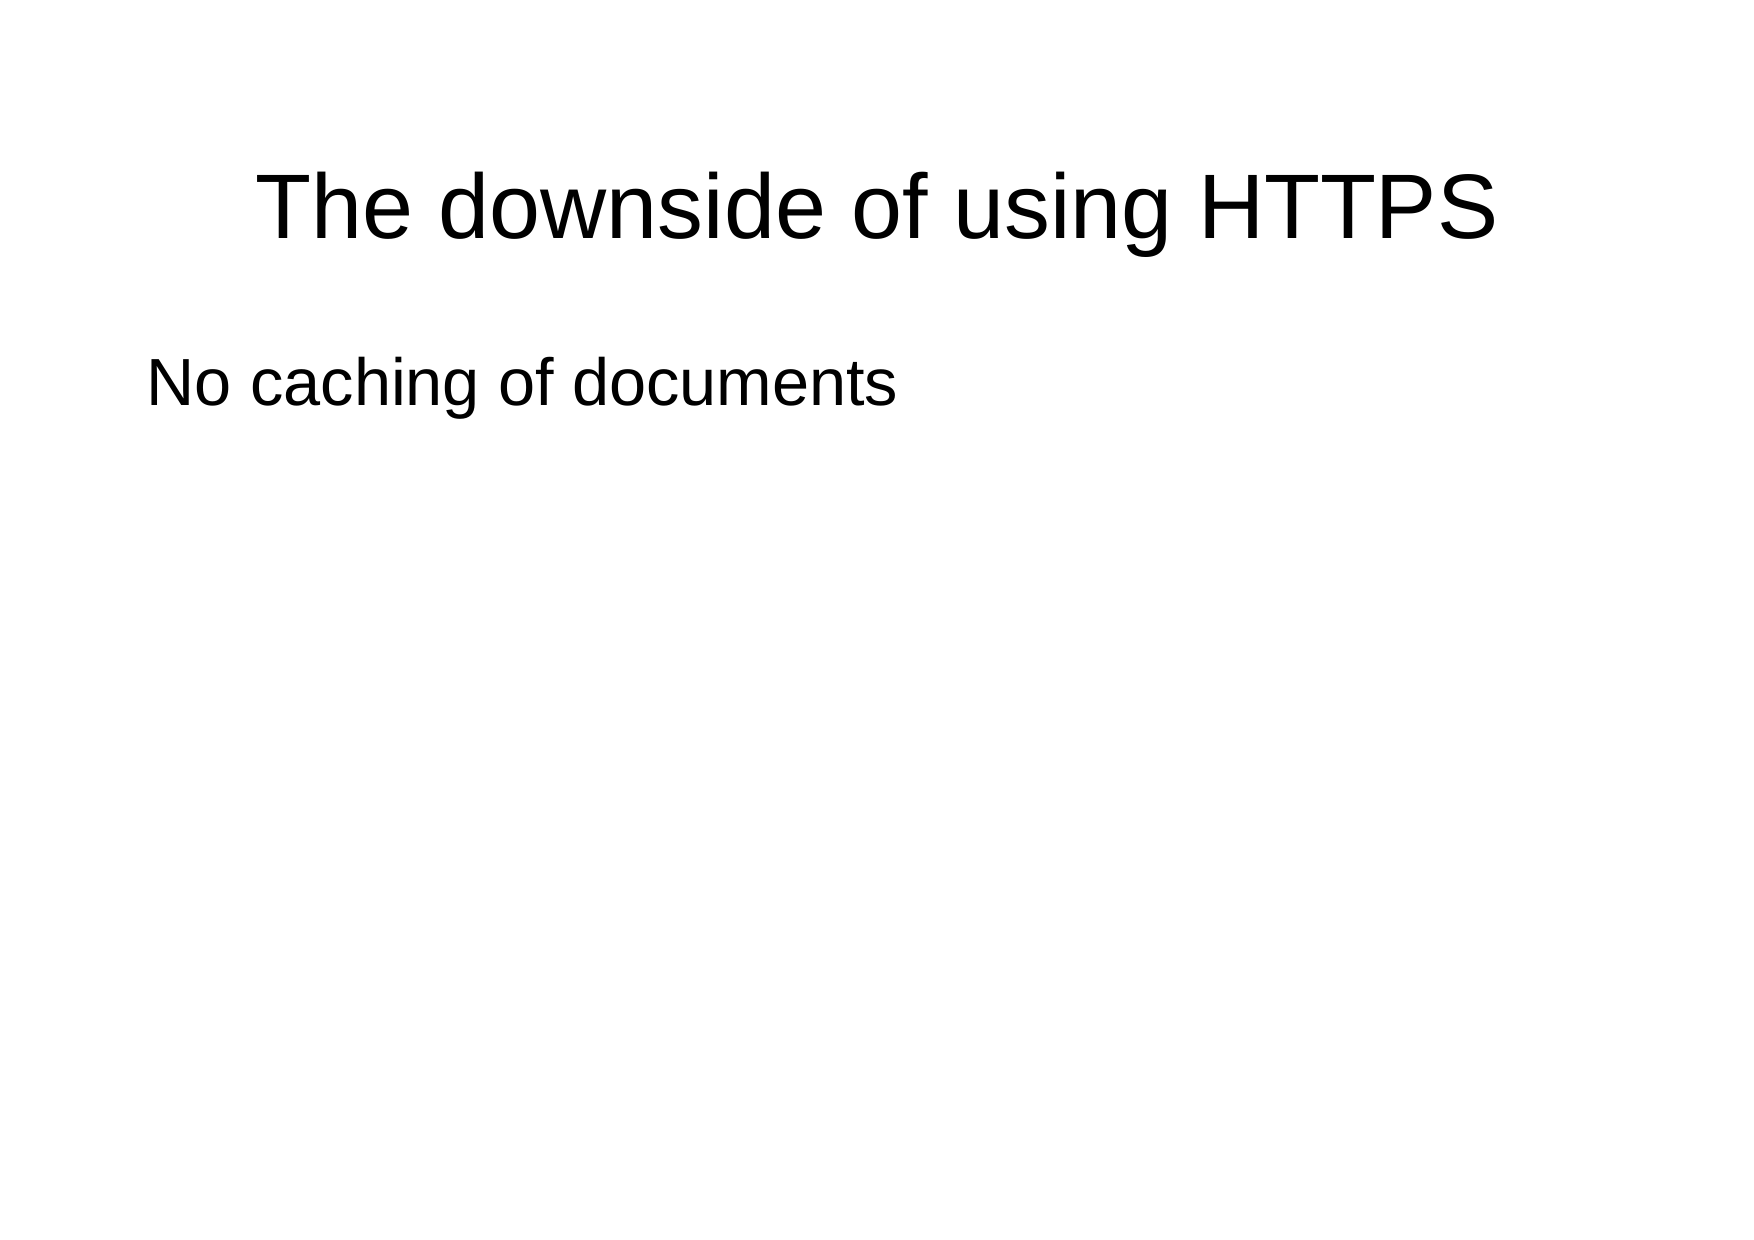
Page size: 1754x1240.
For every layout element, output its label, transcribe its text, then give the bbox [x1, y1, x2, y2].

title The downside of using HTTPS [128, 102, 1627, 310]
list No caching of documents [128, 344, 1627, 1126]
